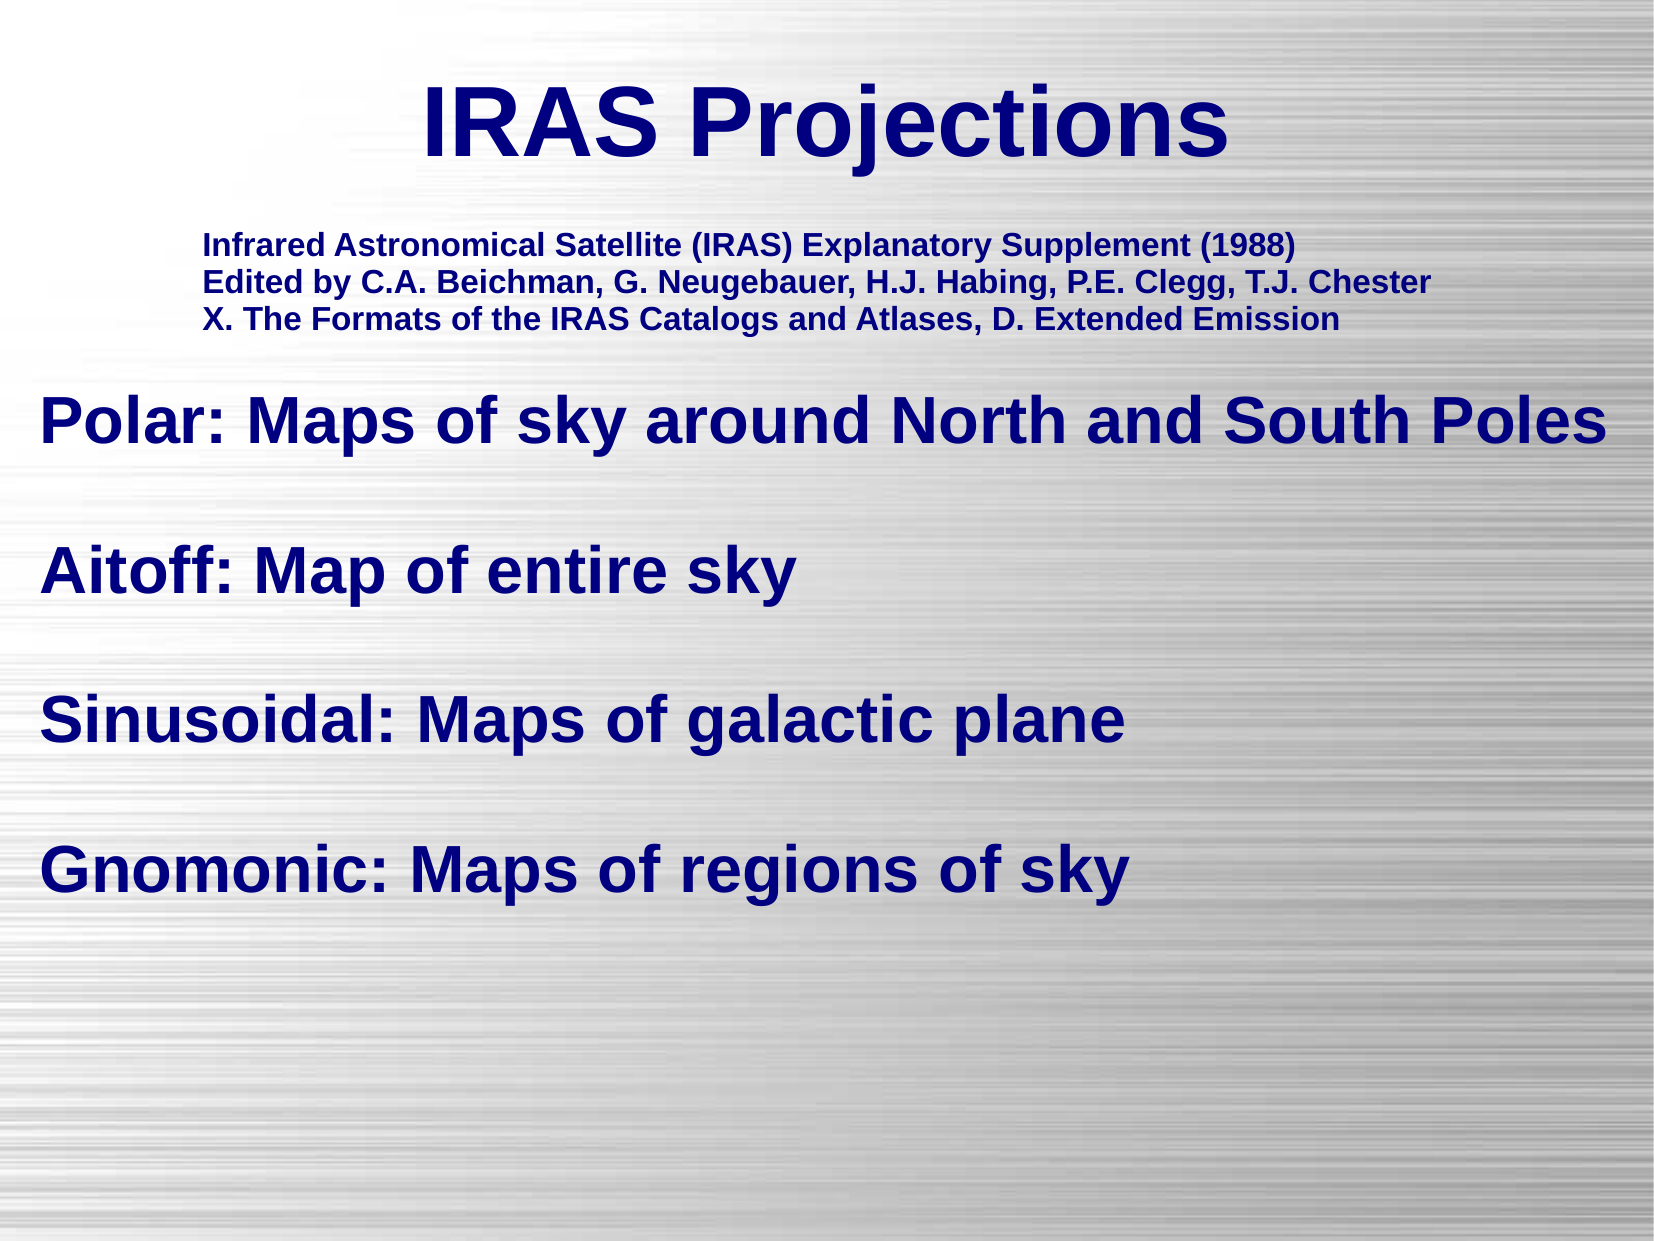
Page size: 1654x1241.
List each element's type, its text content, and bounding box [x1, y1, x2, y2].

text_box IRAS Projections [29, 58, 1625, 186]
text_box Polar: Maps of sky around North and South Poles Aitoff: Map of entire sky Sinusoidal: Maps of galactic plane Gnomonic: Maps of regions of sky [24, 375, 1629, 989]
picture [0, 0, 1654, 1241]
text_box Infrared Astronomical Satellite (IRAS) Explanatory Supplement (1988) Edited by C.A. Beichman, G. Neugebauer, H.J. Habing, P.E. Clegg, T.J. Chester X. The Formats of the IRAS Catalogs and Atlases, D. Extended Emission [187, 218, 1447, 349]
